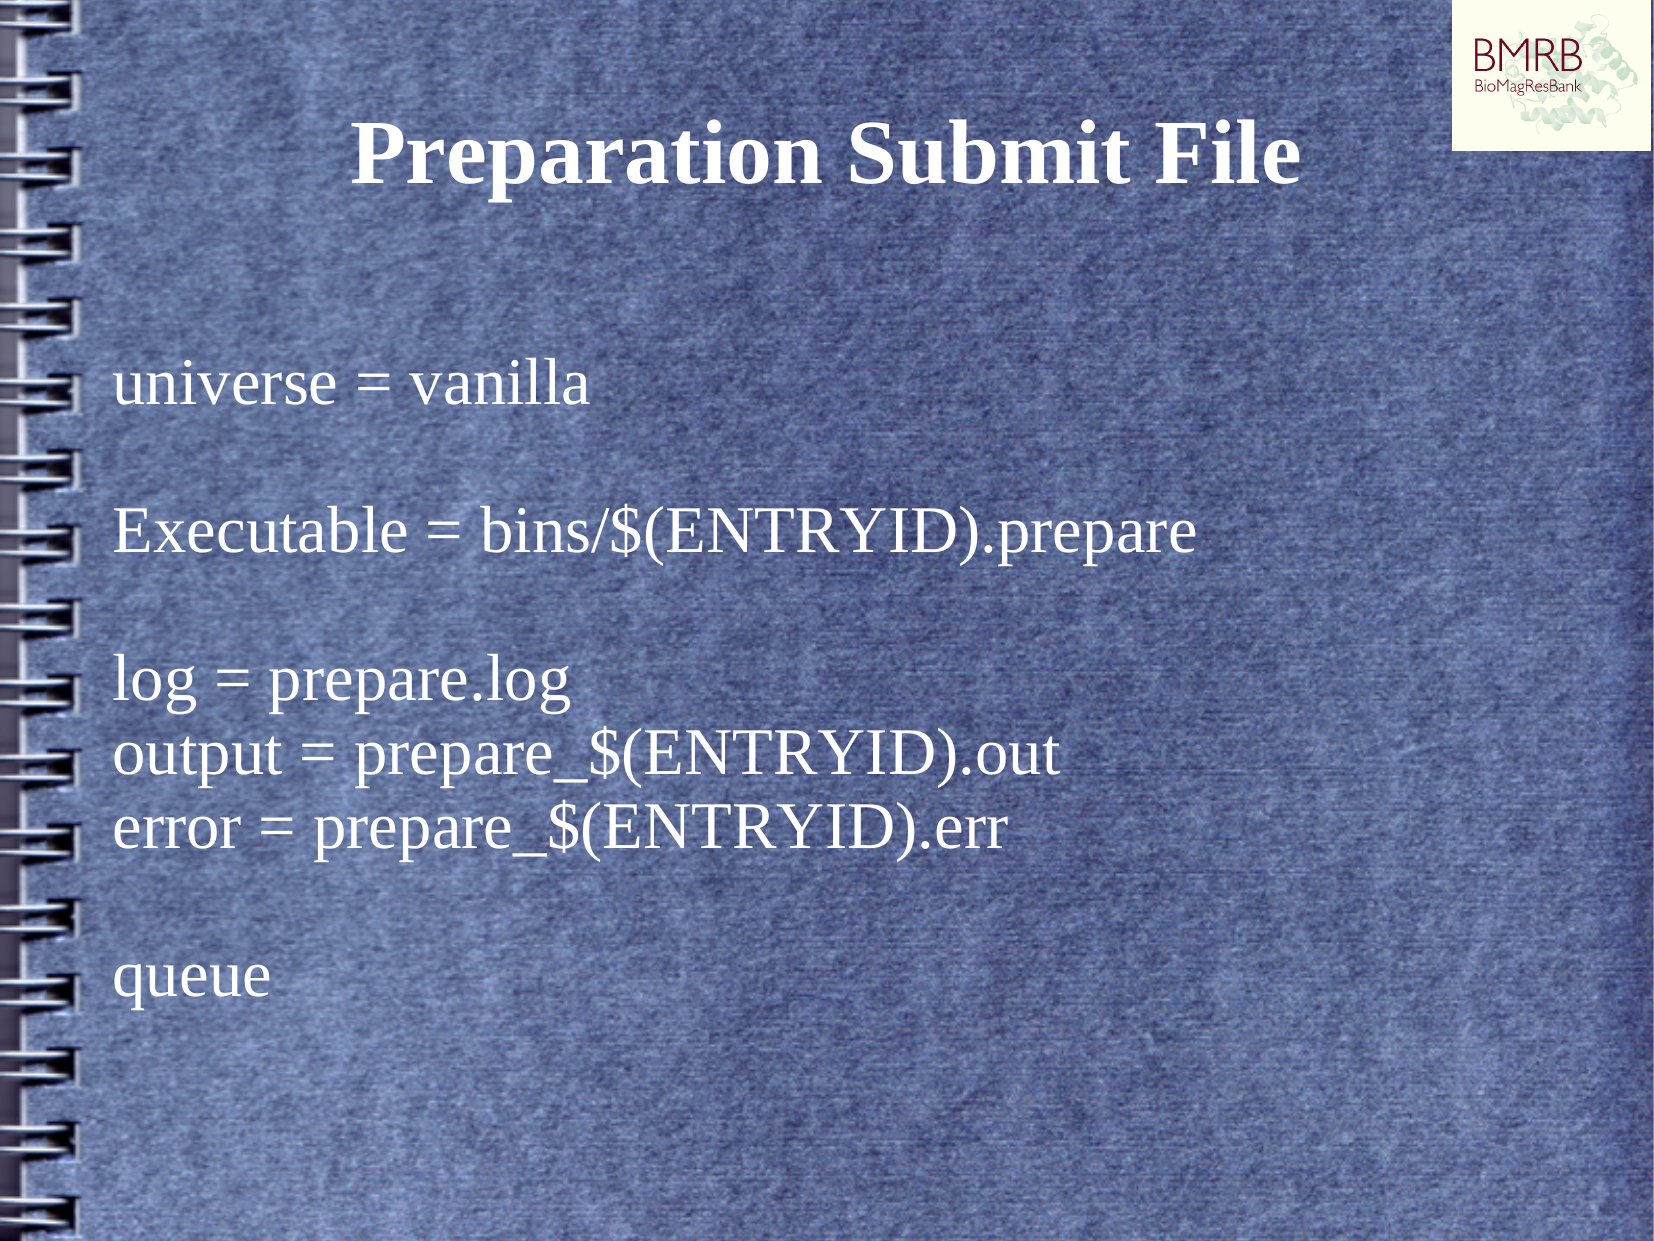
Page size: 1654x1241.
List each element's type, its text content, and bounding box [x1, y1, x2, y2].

subtitle universe = vanilla Executable = bins/$(ENTRYID).prepare log = prepare.log output = prepare_$(ENTRYID).out error = prepare_$(ENTRYID).err queue [112, 268, 1601, 1088]
title Preparation Submit File [82, 49, 1571, 257]
picture [0, 0, 1654, 1241]
